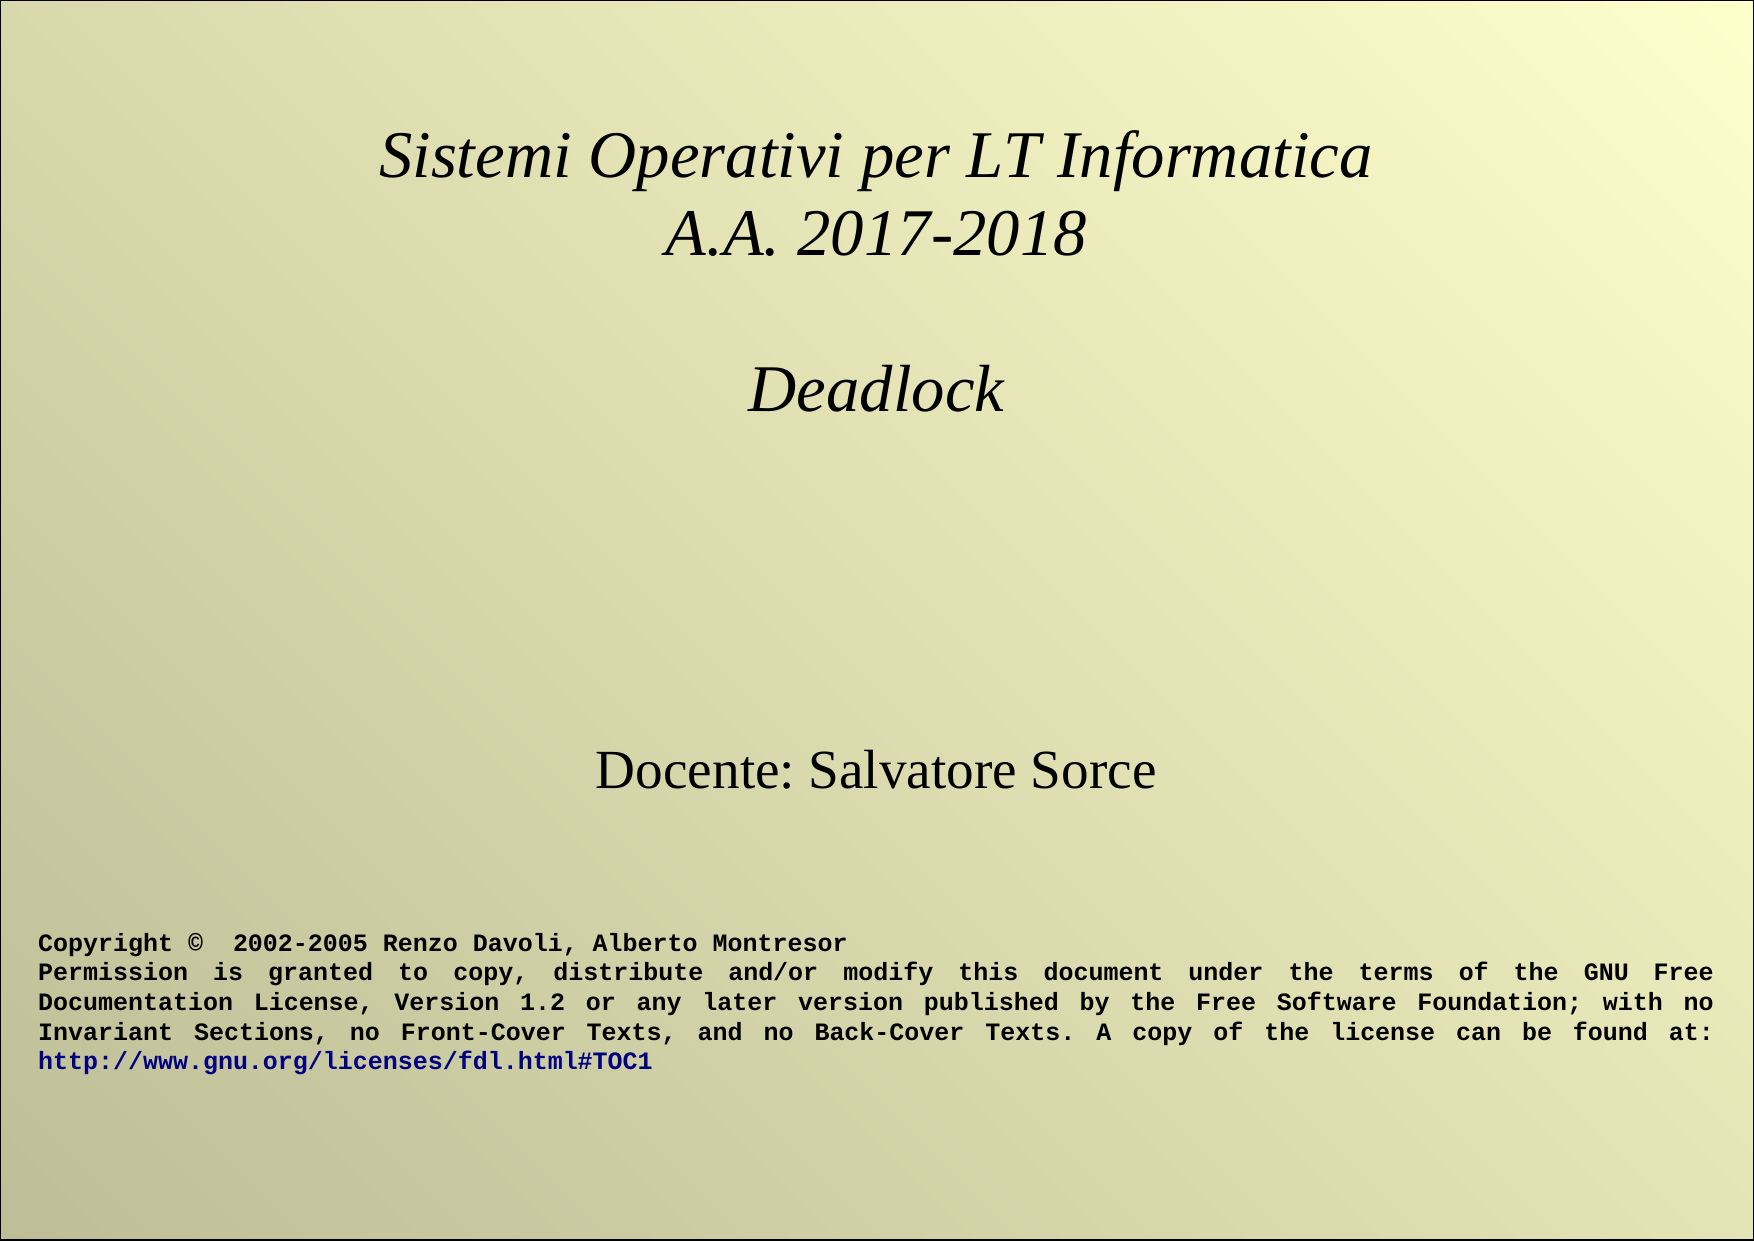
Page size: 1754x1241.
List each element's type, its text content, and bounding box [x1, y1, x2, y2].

text_box [0, 0, 1754, 1241]
text_box Sistemi Operativi per LT Informatica A.A. 2017-2018 Deadlock Docente: Salvatore Sorce Copyright © 2002-2005 Renzo Davoli, Alberto Montresor Permission is granted to copy, distribute and/or modify this document under the terms of the GNU Free Documentation License, Version 1.2 or any later version published by the Free Software Foundation; with no Invariant Sections, no Front-Cover Texts, and no Back-Cover Texts. A copy of the license can be found at: http://www.gnu.org/licenses/fdl.html#TOC1 [38, 40, 1716, 1241]
